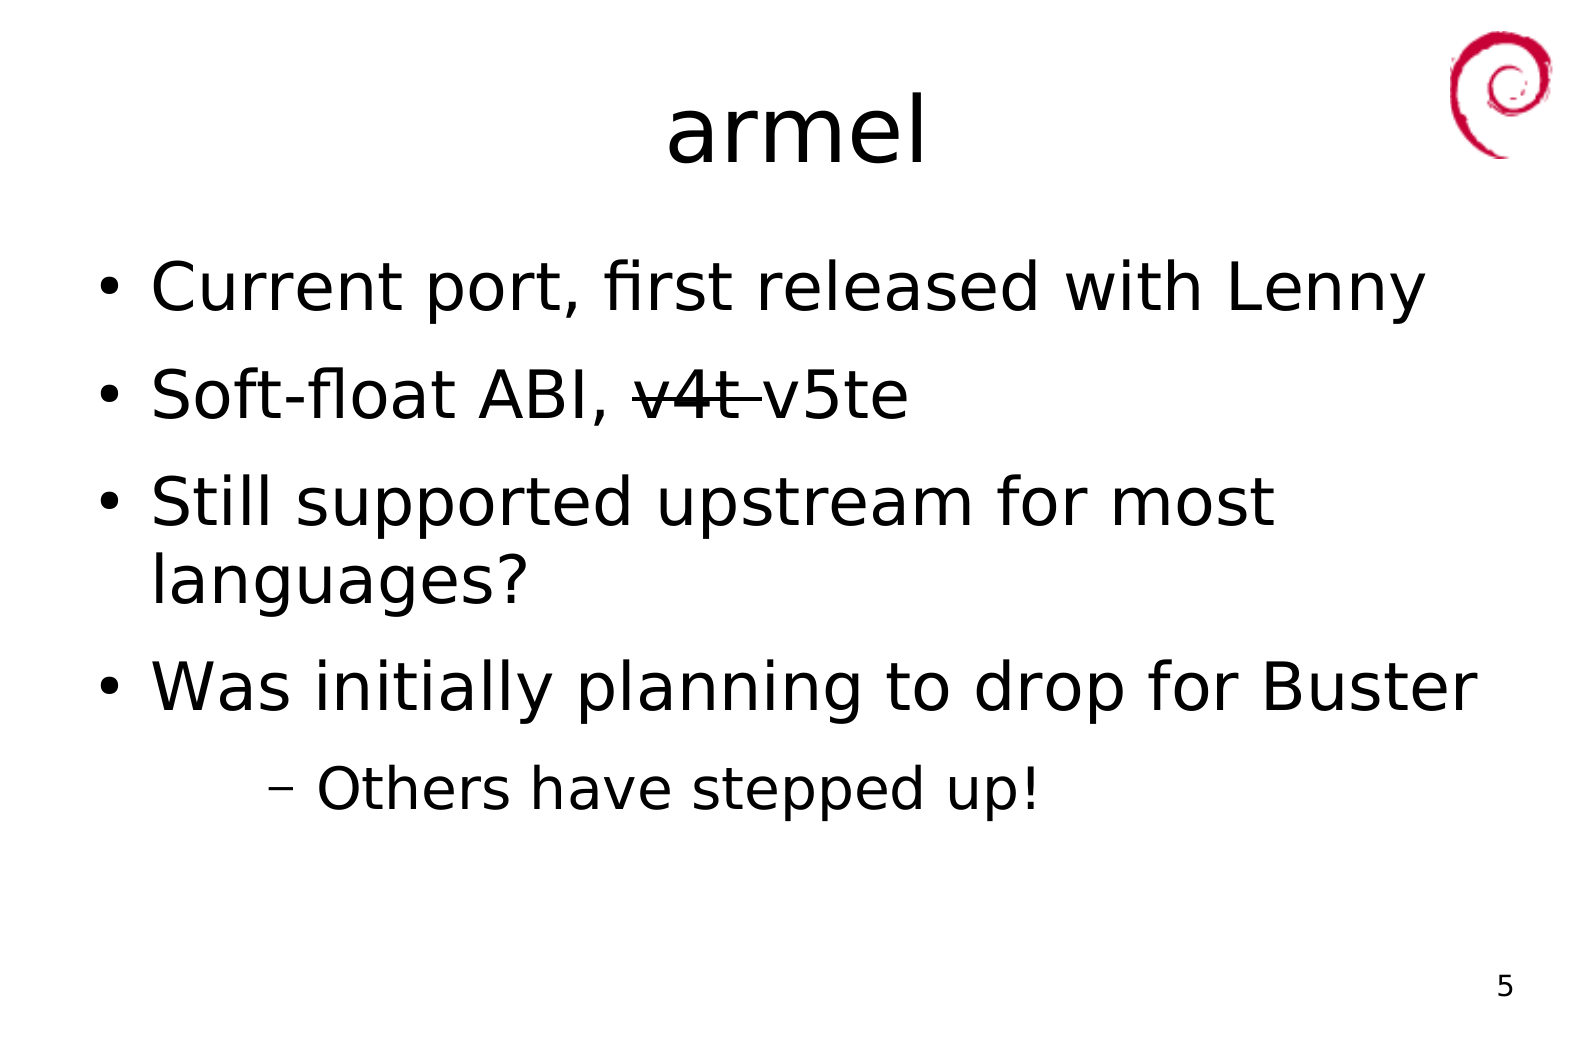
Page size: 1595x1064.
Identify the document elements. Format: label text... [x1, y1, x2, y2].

title armel [79, 42, 1515, 220]
list Current port, first released with Lenny Soft-float ABI, v4t v5te Still supported upstream for most languages? Was initially planning to drop for Buster Others have stepped up! [79, 248, 1515, 1020]
picture [1450, 31, 1555, 159]
